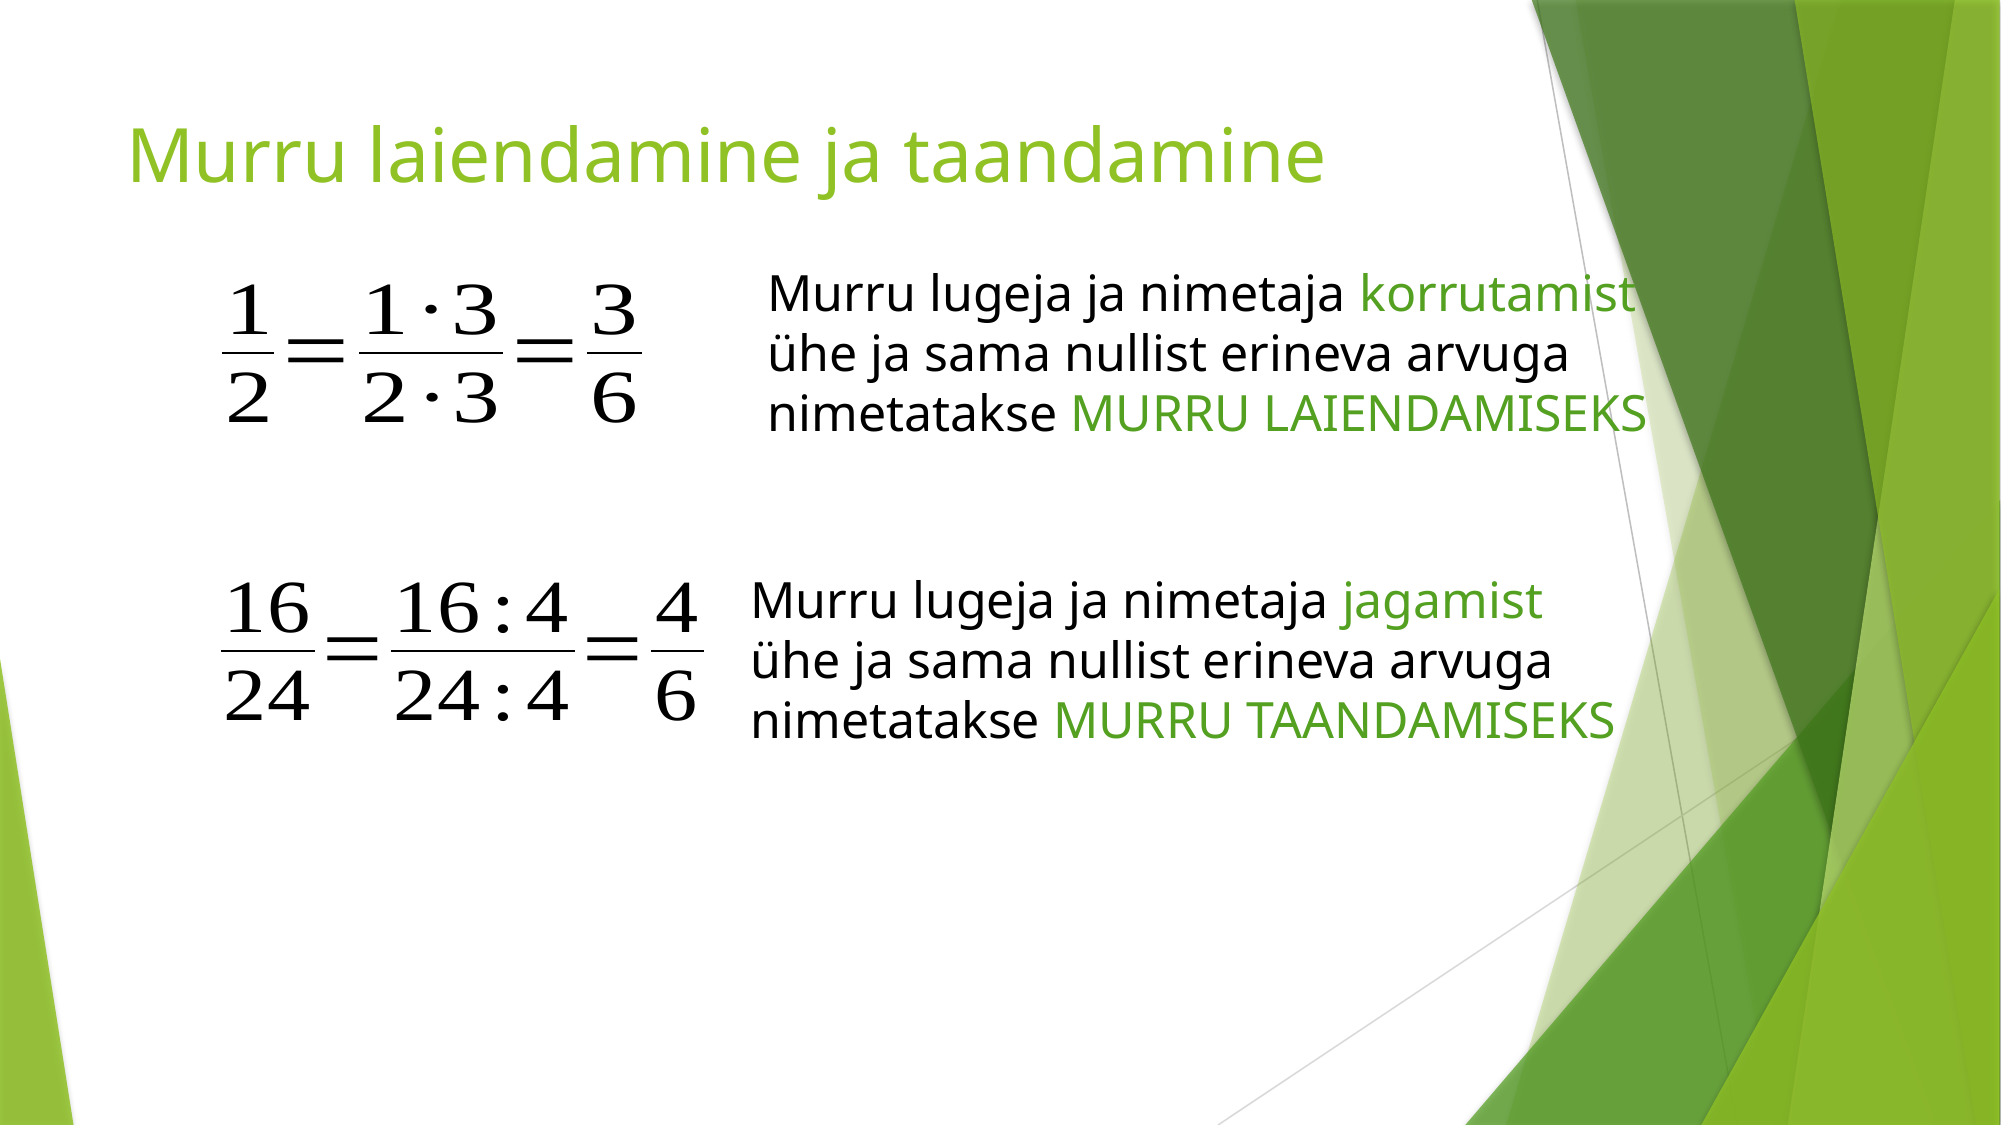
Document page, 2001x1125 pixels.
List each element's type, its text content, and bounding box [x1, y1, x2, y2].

chart [210, 267, 654, 438]
title Murru laiendamine ja taandamine [111, 99, 1522, 317]
chart [210, 565, 715, 737]
text_box Murru lugeja ja nimetaja korrutamist ühe ja sama nullist erineva arvuga nimetatakse MURRU LAIENDAMISEKS [752, 254, 1663, 449]
text_box Murru lugeja ja nimetaja jagamist ühe ja sama nullist erineva arvuga nimetatakse MURRU TAANDAMISEKS [735, 561, 1632, 757]
